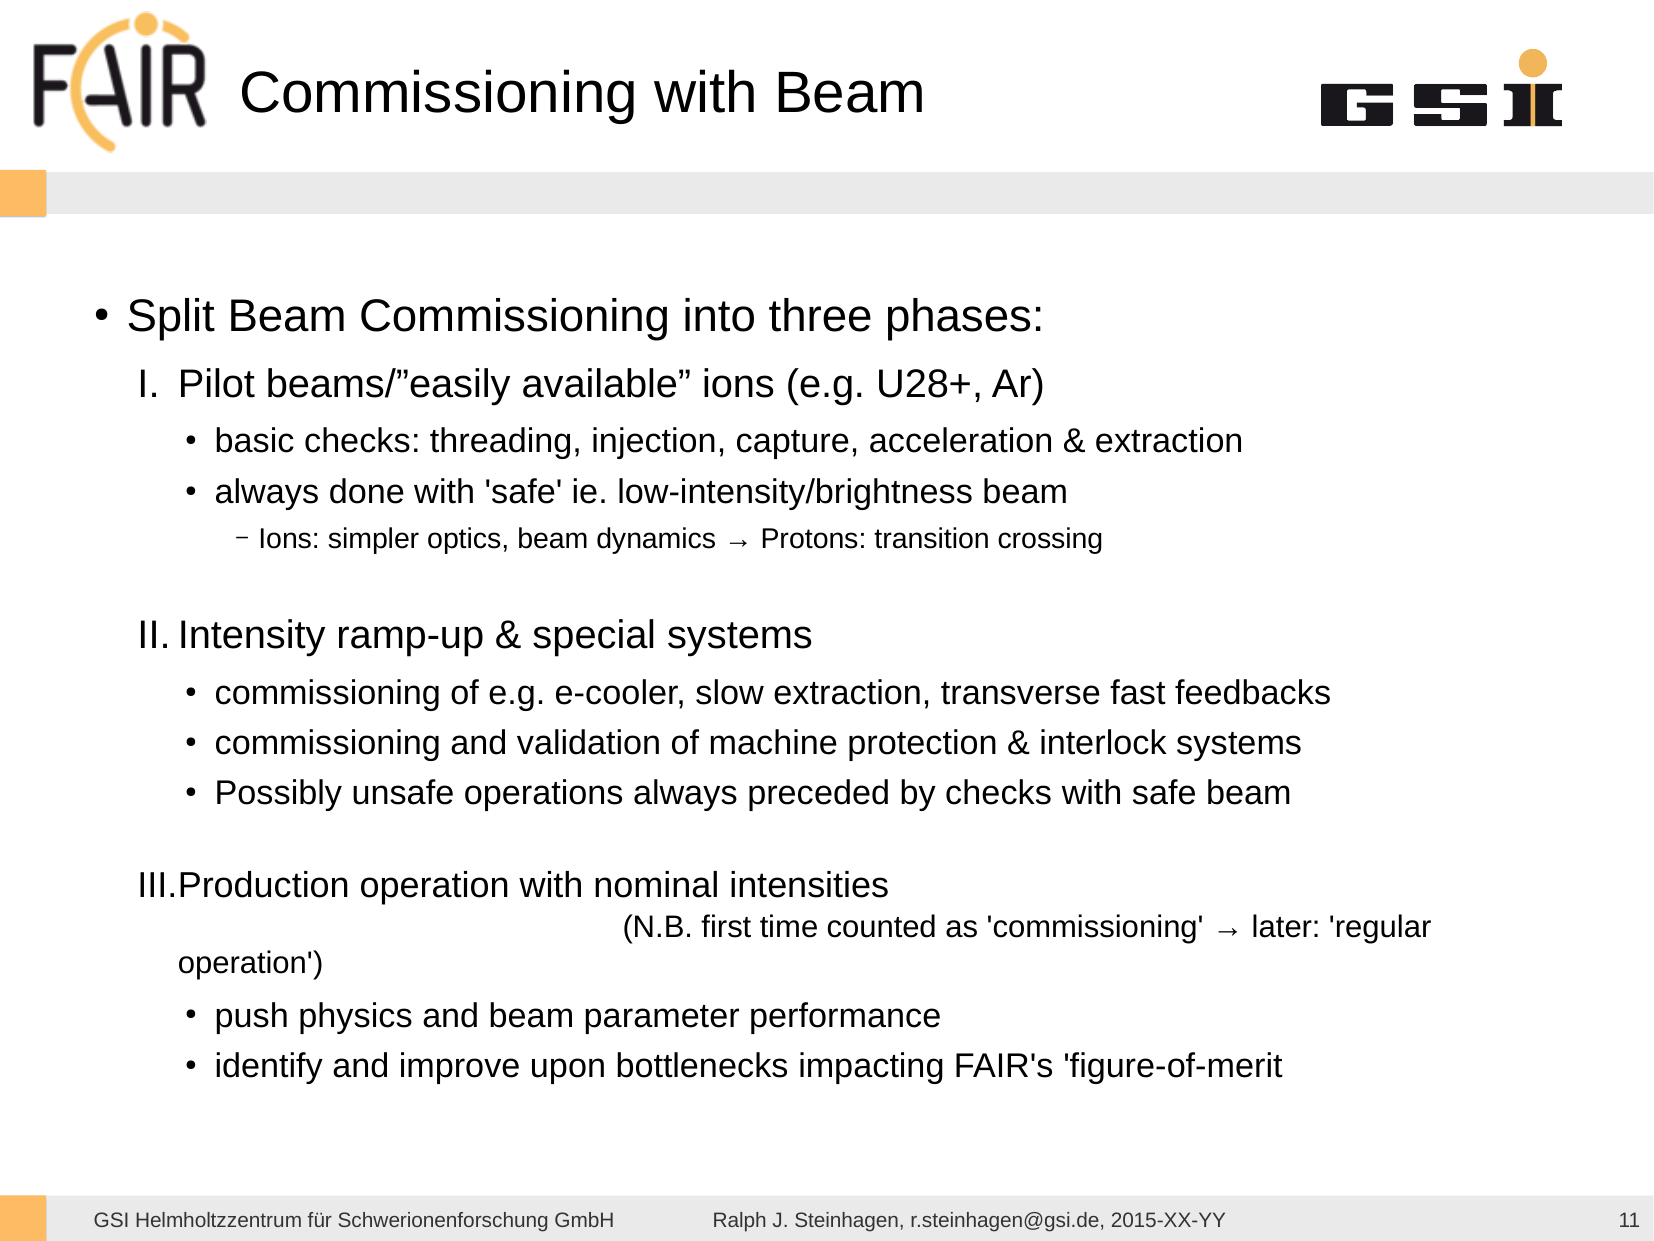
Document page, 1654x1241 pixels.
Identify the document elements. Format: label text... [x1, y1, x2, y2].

picture [33, 10, 207, 155]
title Commissioning with Beam [239, 23, 1301, 162]
picture [1319, 46, 1564, 129]
list Split Beam Commissioning into three phases: Pilot beams/”easily available” ions (e.g. U28+, Ar) basic checks: threading, injection, capture, acceleration & extraction always done with 'safe' ie. low-intensity/brightness beam Ions: simpler optics, beam dynamics → Protons: transition crossing Intensity ramp-up & special systems commissioning of e.g. e-cooler, slow extraction, transverse fast feedbacks commissioning and validation of machine protection & interlock systems Possibly unsafe operations always preceded by checks with safe beam Production operation with nominal intensities (N.B. first time counted as 'commissioning' → later: 'regular operation') push physics and beam parameter performance identify and improve upon bottlenecks impacting FAIR's 'figure-of-merit [82, 290, 1571, 1086]
